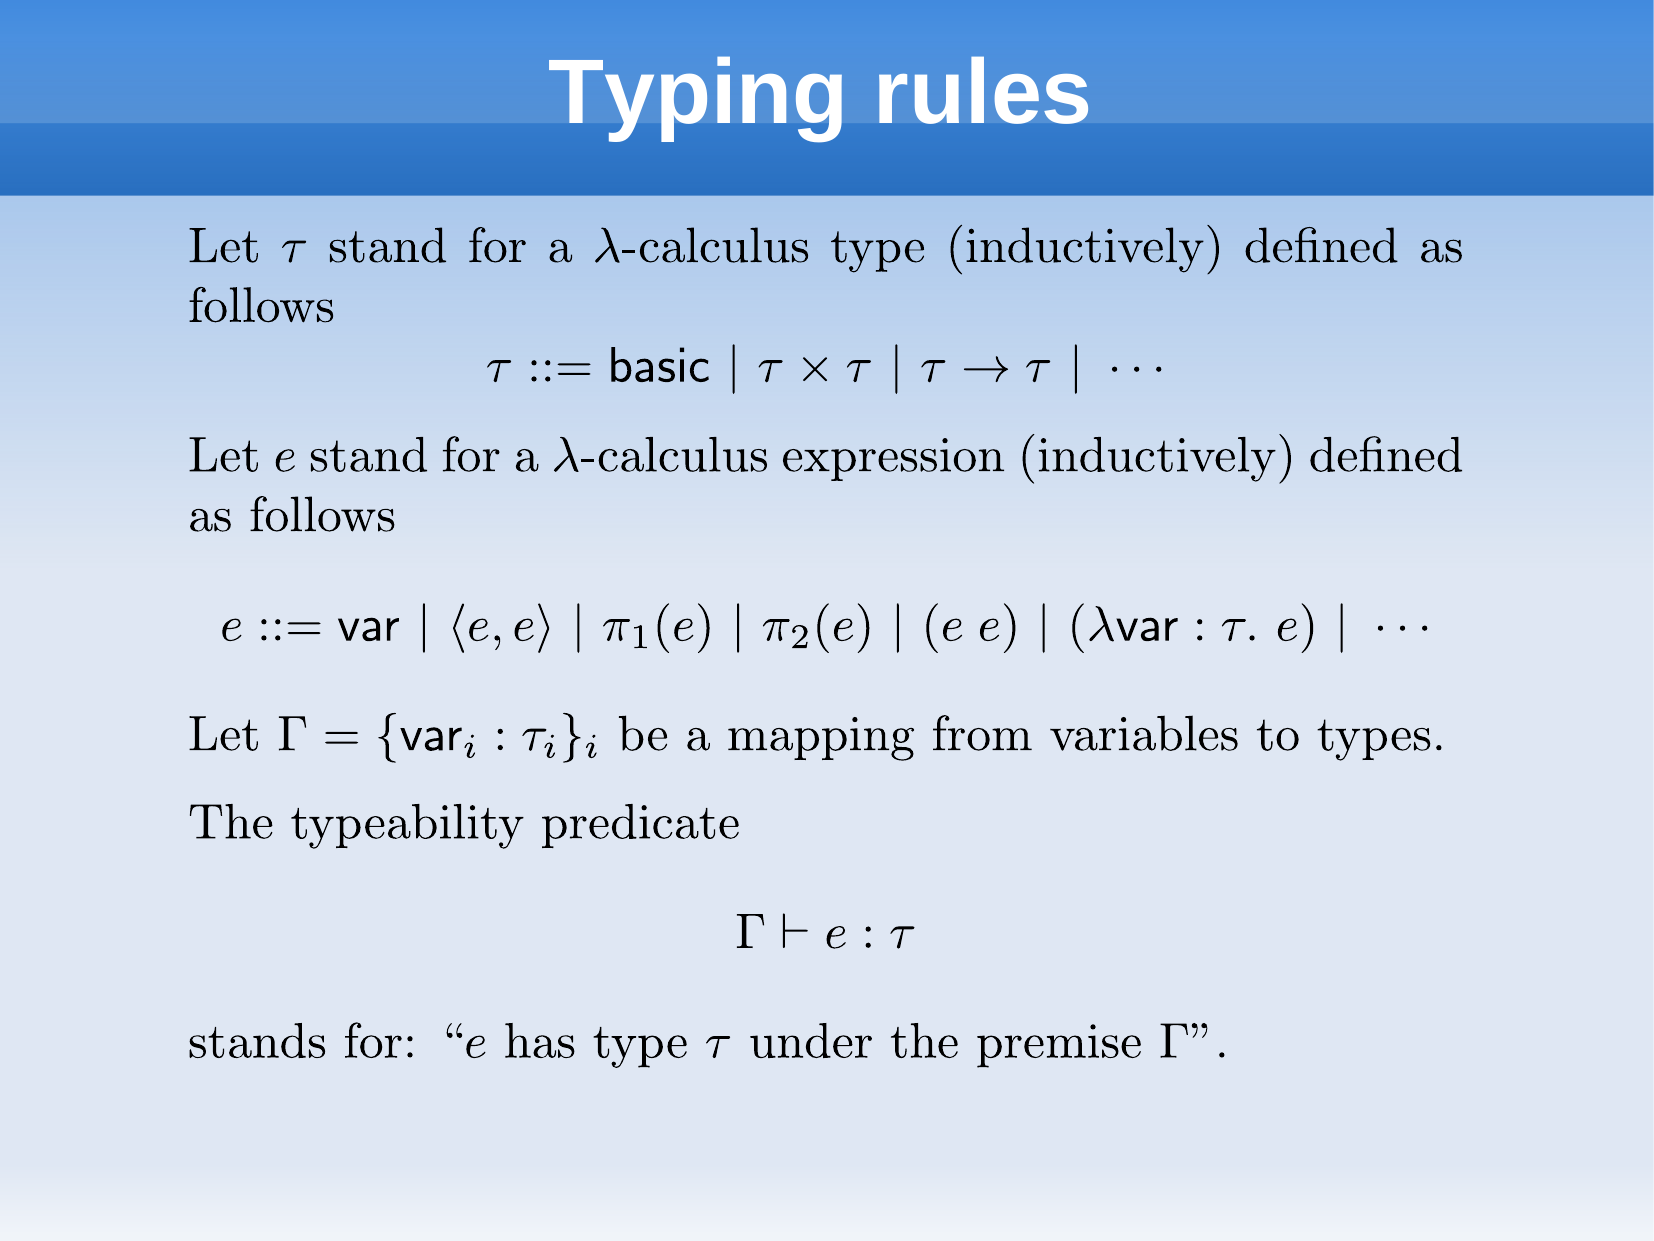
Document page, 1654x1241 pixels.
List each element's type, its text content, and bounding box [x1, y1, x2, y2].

picture [0, 0, 1654, 1241]
text_box [187, 224, 1464, 1068]
title Typing rules [76, 0, 1565, 188]
